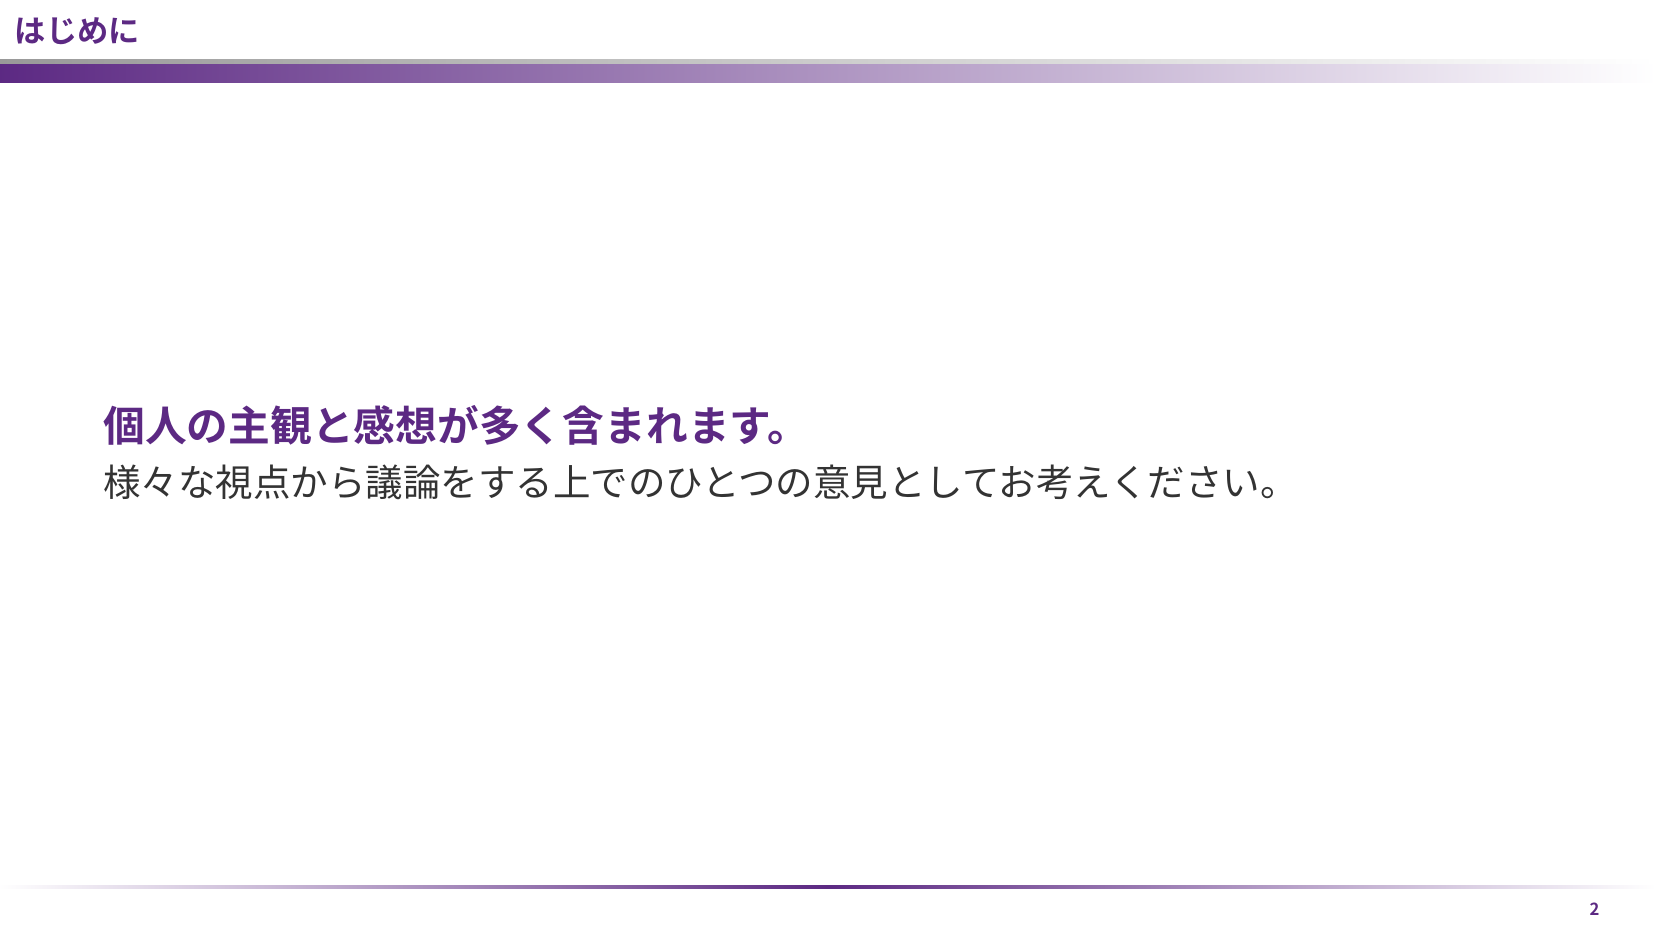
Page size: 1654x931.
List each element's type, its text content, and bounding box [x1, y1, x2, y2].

text_box 個人の主観と感想が多く含まれます。 様々な視点から議論をする上でのひとつの意見としてお考えください。 [88, 385, 1565, 561]
text_box [0, 59, 1654, 83]
text_box [0, 885, 1654, 889]
text_box <番号> [1535, 888, 1654, 928]
text_box はじめに [0, 0, 1376, 59]
